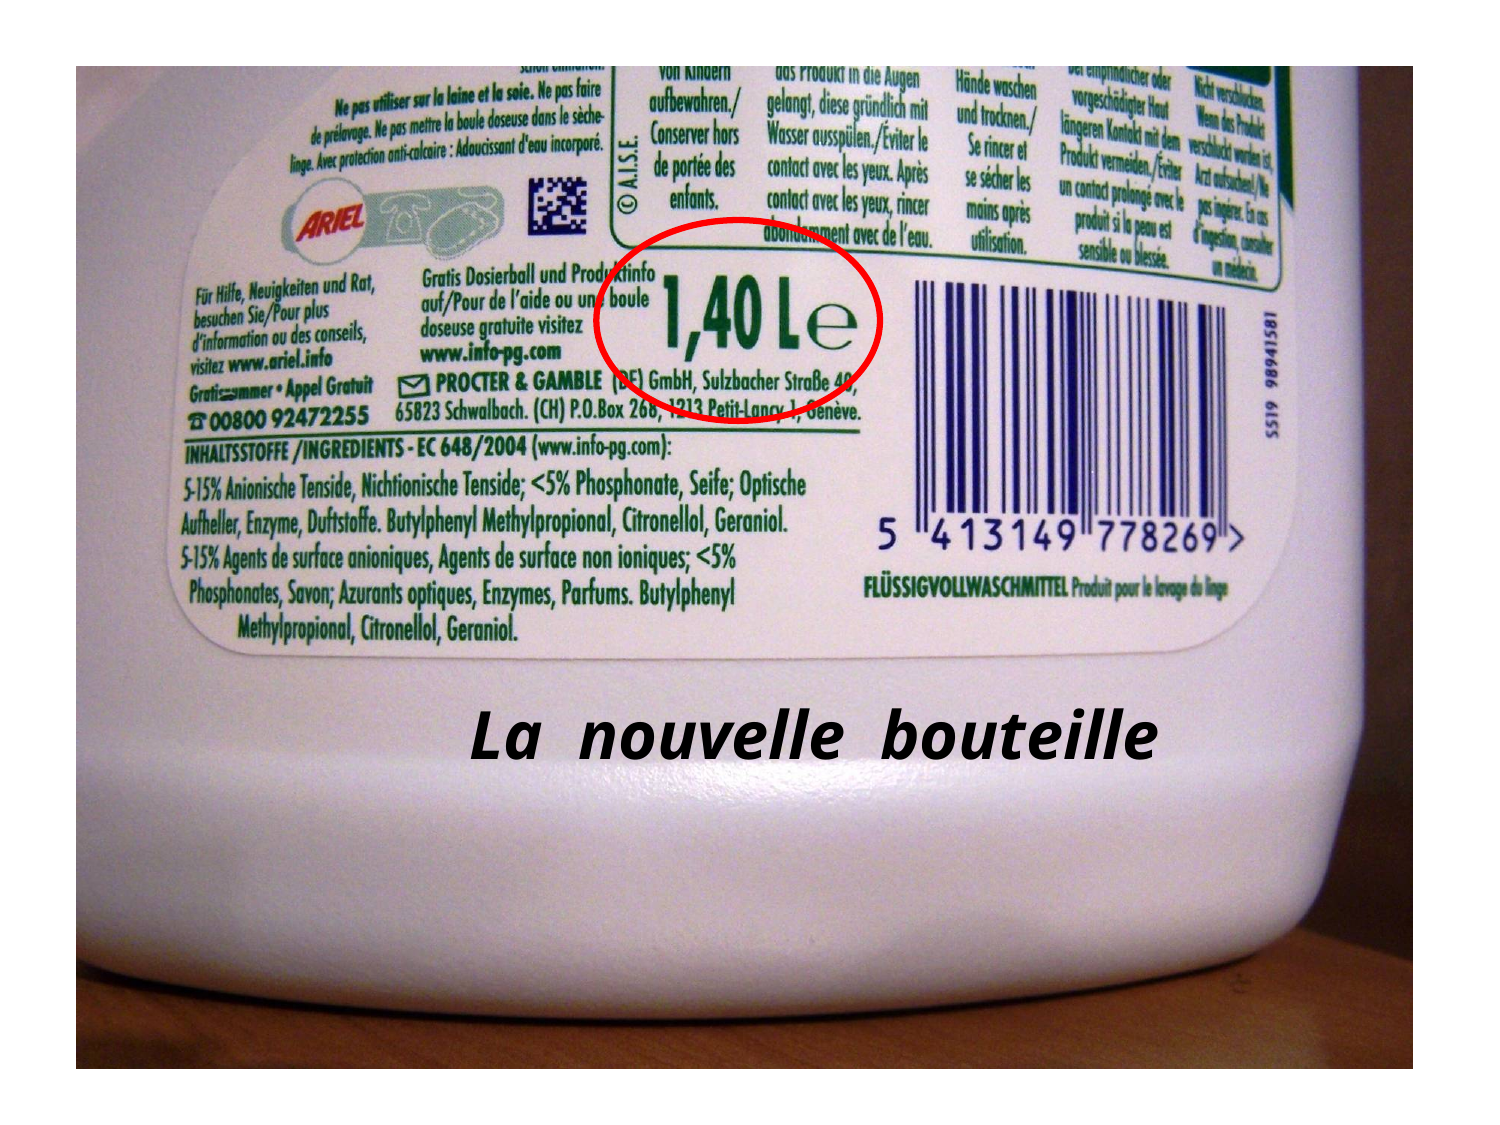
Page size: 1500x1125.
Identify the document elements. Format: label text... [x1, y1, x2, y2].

text_box La nouvelle bouteille [454, 680, 1336, 787]
picture [76, 66, 1413, 1069]
